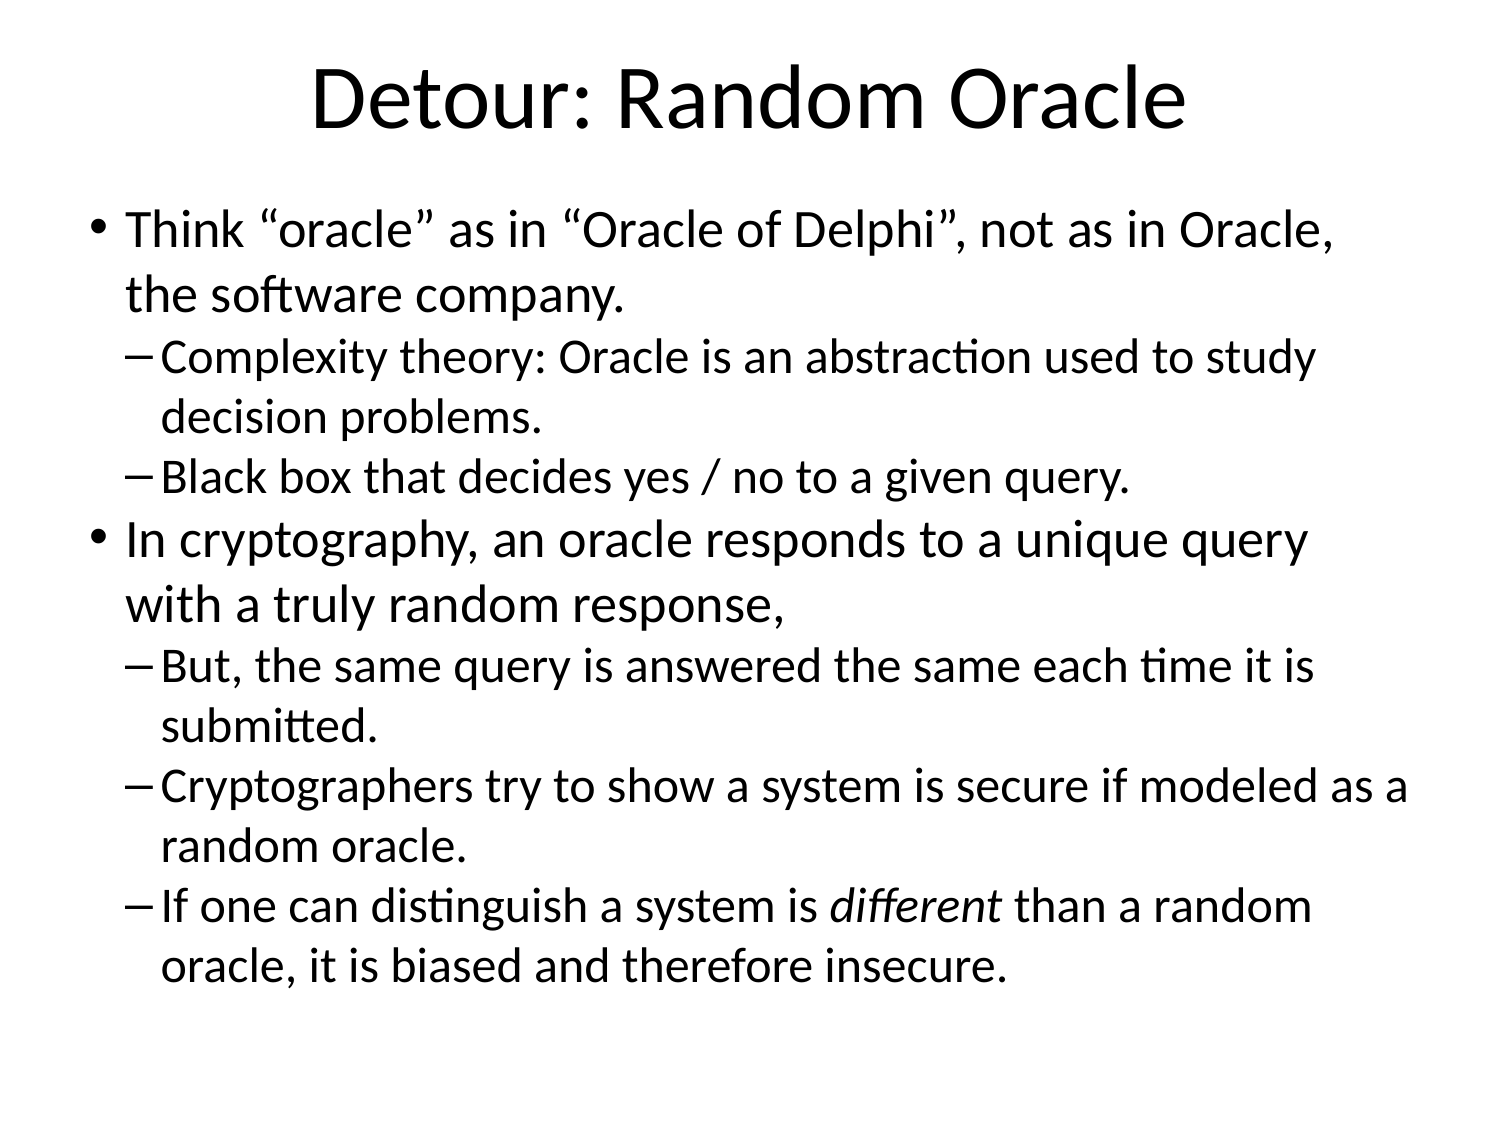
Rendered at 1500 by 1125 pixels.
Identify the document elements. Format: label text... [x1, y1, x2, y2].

text_box Detour: Random Oracle [75, 0, 1425, 185]
text_box Think “oracle” as in “Oracle of Delphi”, not as in Oracle, the software company. Complexity theory: Oracle is an abstraction used to study decision problems. Black box that decides yes / no to a given query. In cryptography, an oracle responds to a unique query with a truly random response, But, the same query is answered the same each time it is submitted. Cryptographers try to show a system is secure if modeled as a random oracle. If one can distinguish a system is different than a random oracle, it is biased and therefore insecure. [75, 185, 1425, 929]
